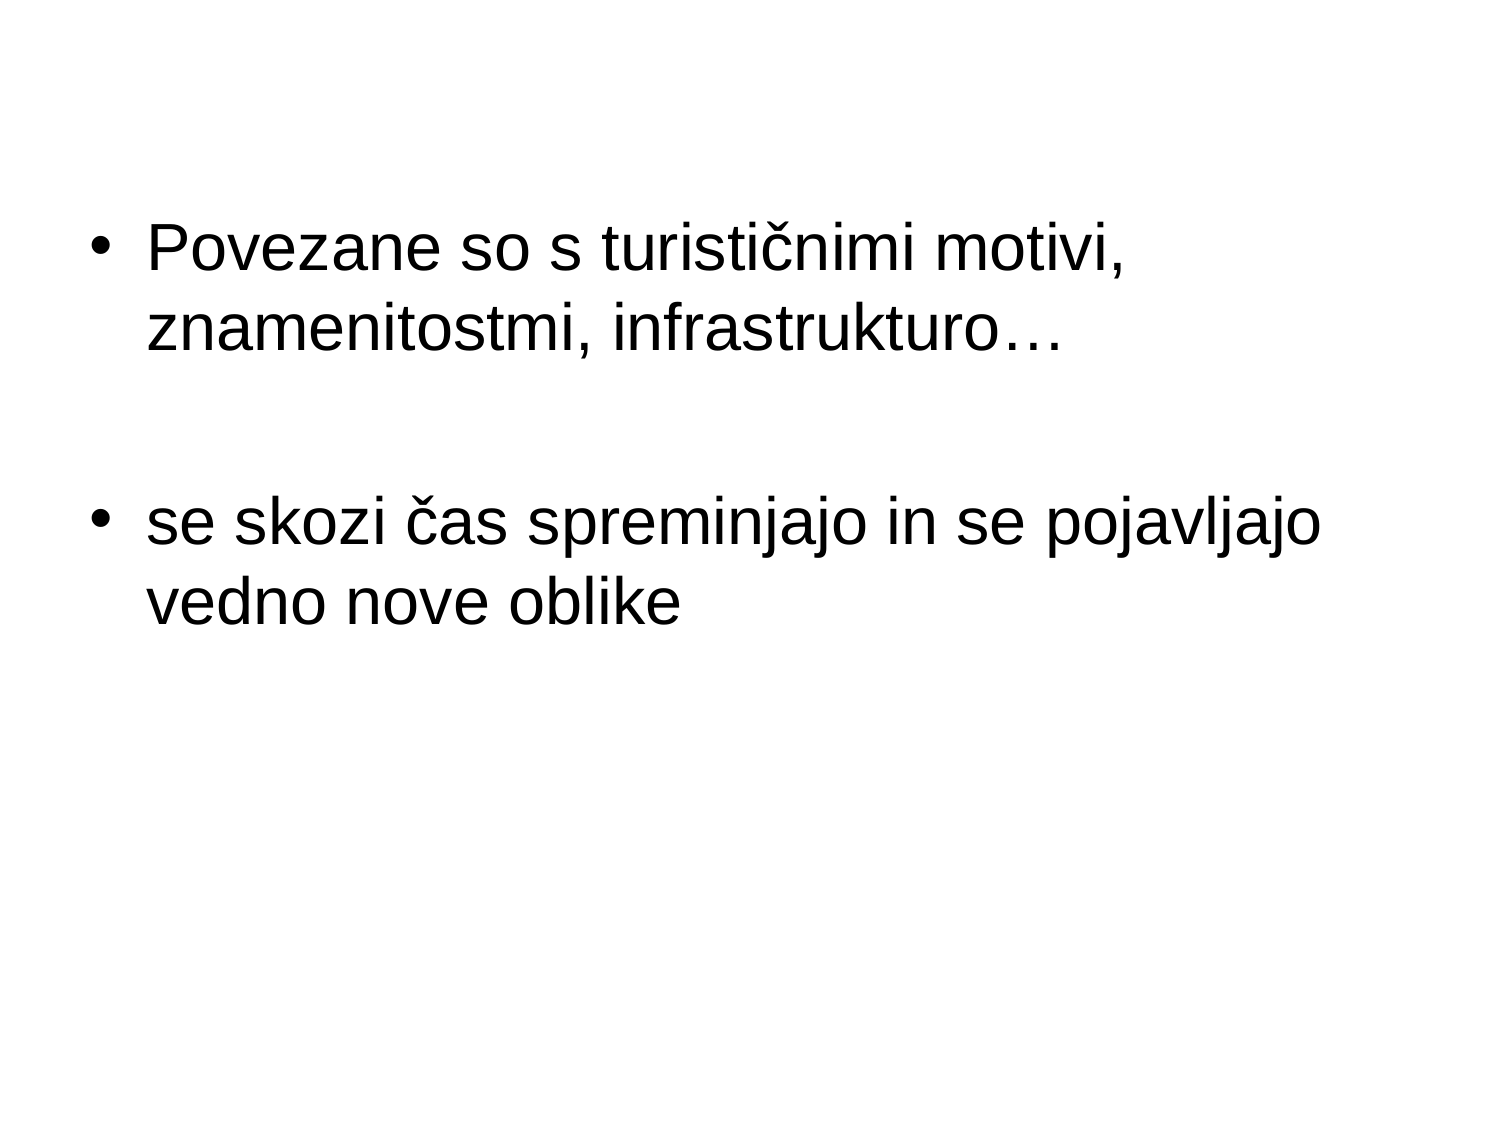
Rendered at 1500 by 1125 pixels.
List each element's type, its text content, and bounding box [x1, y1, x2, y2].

list Povezane so s turističnimi motivi, znamenitostmi, infrastrukturo… se skozi čas spreminjajo in se pojavljajo vedno nove oblike [75, 196, 1426, 1006]
